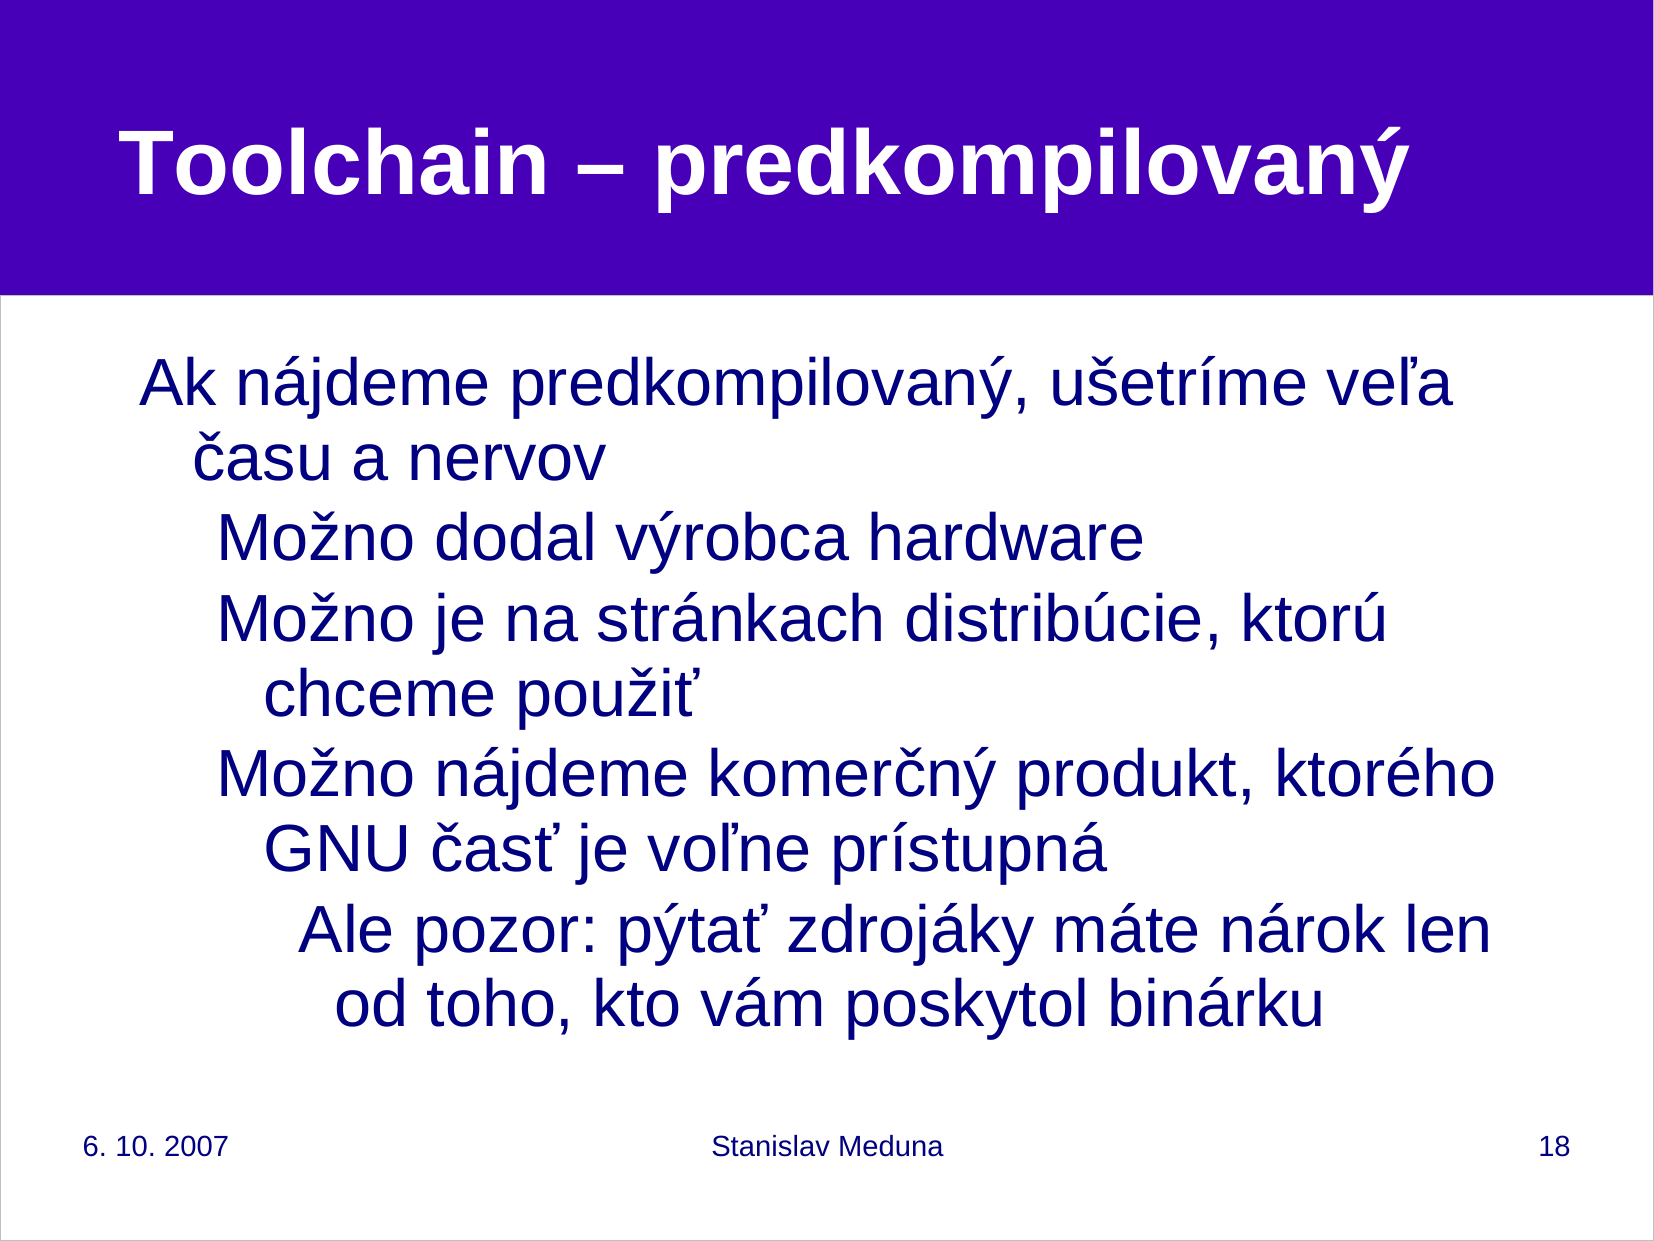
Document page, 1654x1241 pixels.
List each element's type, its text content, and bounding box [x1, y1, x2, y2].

title Toolchain – predkompilovaný [118, 66, 1595, 259]
list Ak nájdeme predkompilovaný, ušetríme veľa času a nervov Možno dodal výrobca hardware Možno je na stránkach distribúcie, ktorú chceme použiť Možno nájdeme komerčný produkt, ktorého GNU časť je voľne prístupná Ale pozor: pýtať zdrojáky máte nárok len od toho, kto vám poskytol binárku [121, 344, 1534, 1112]
